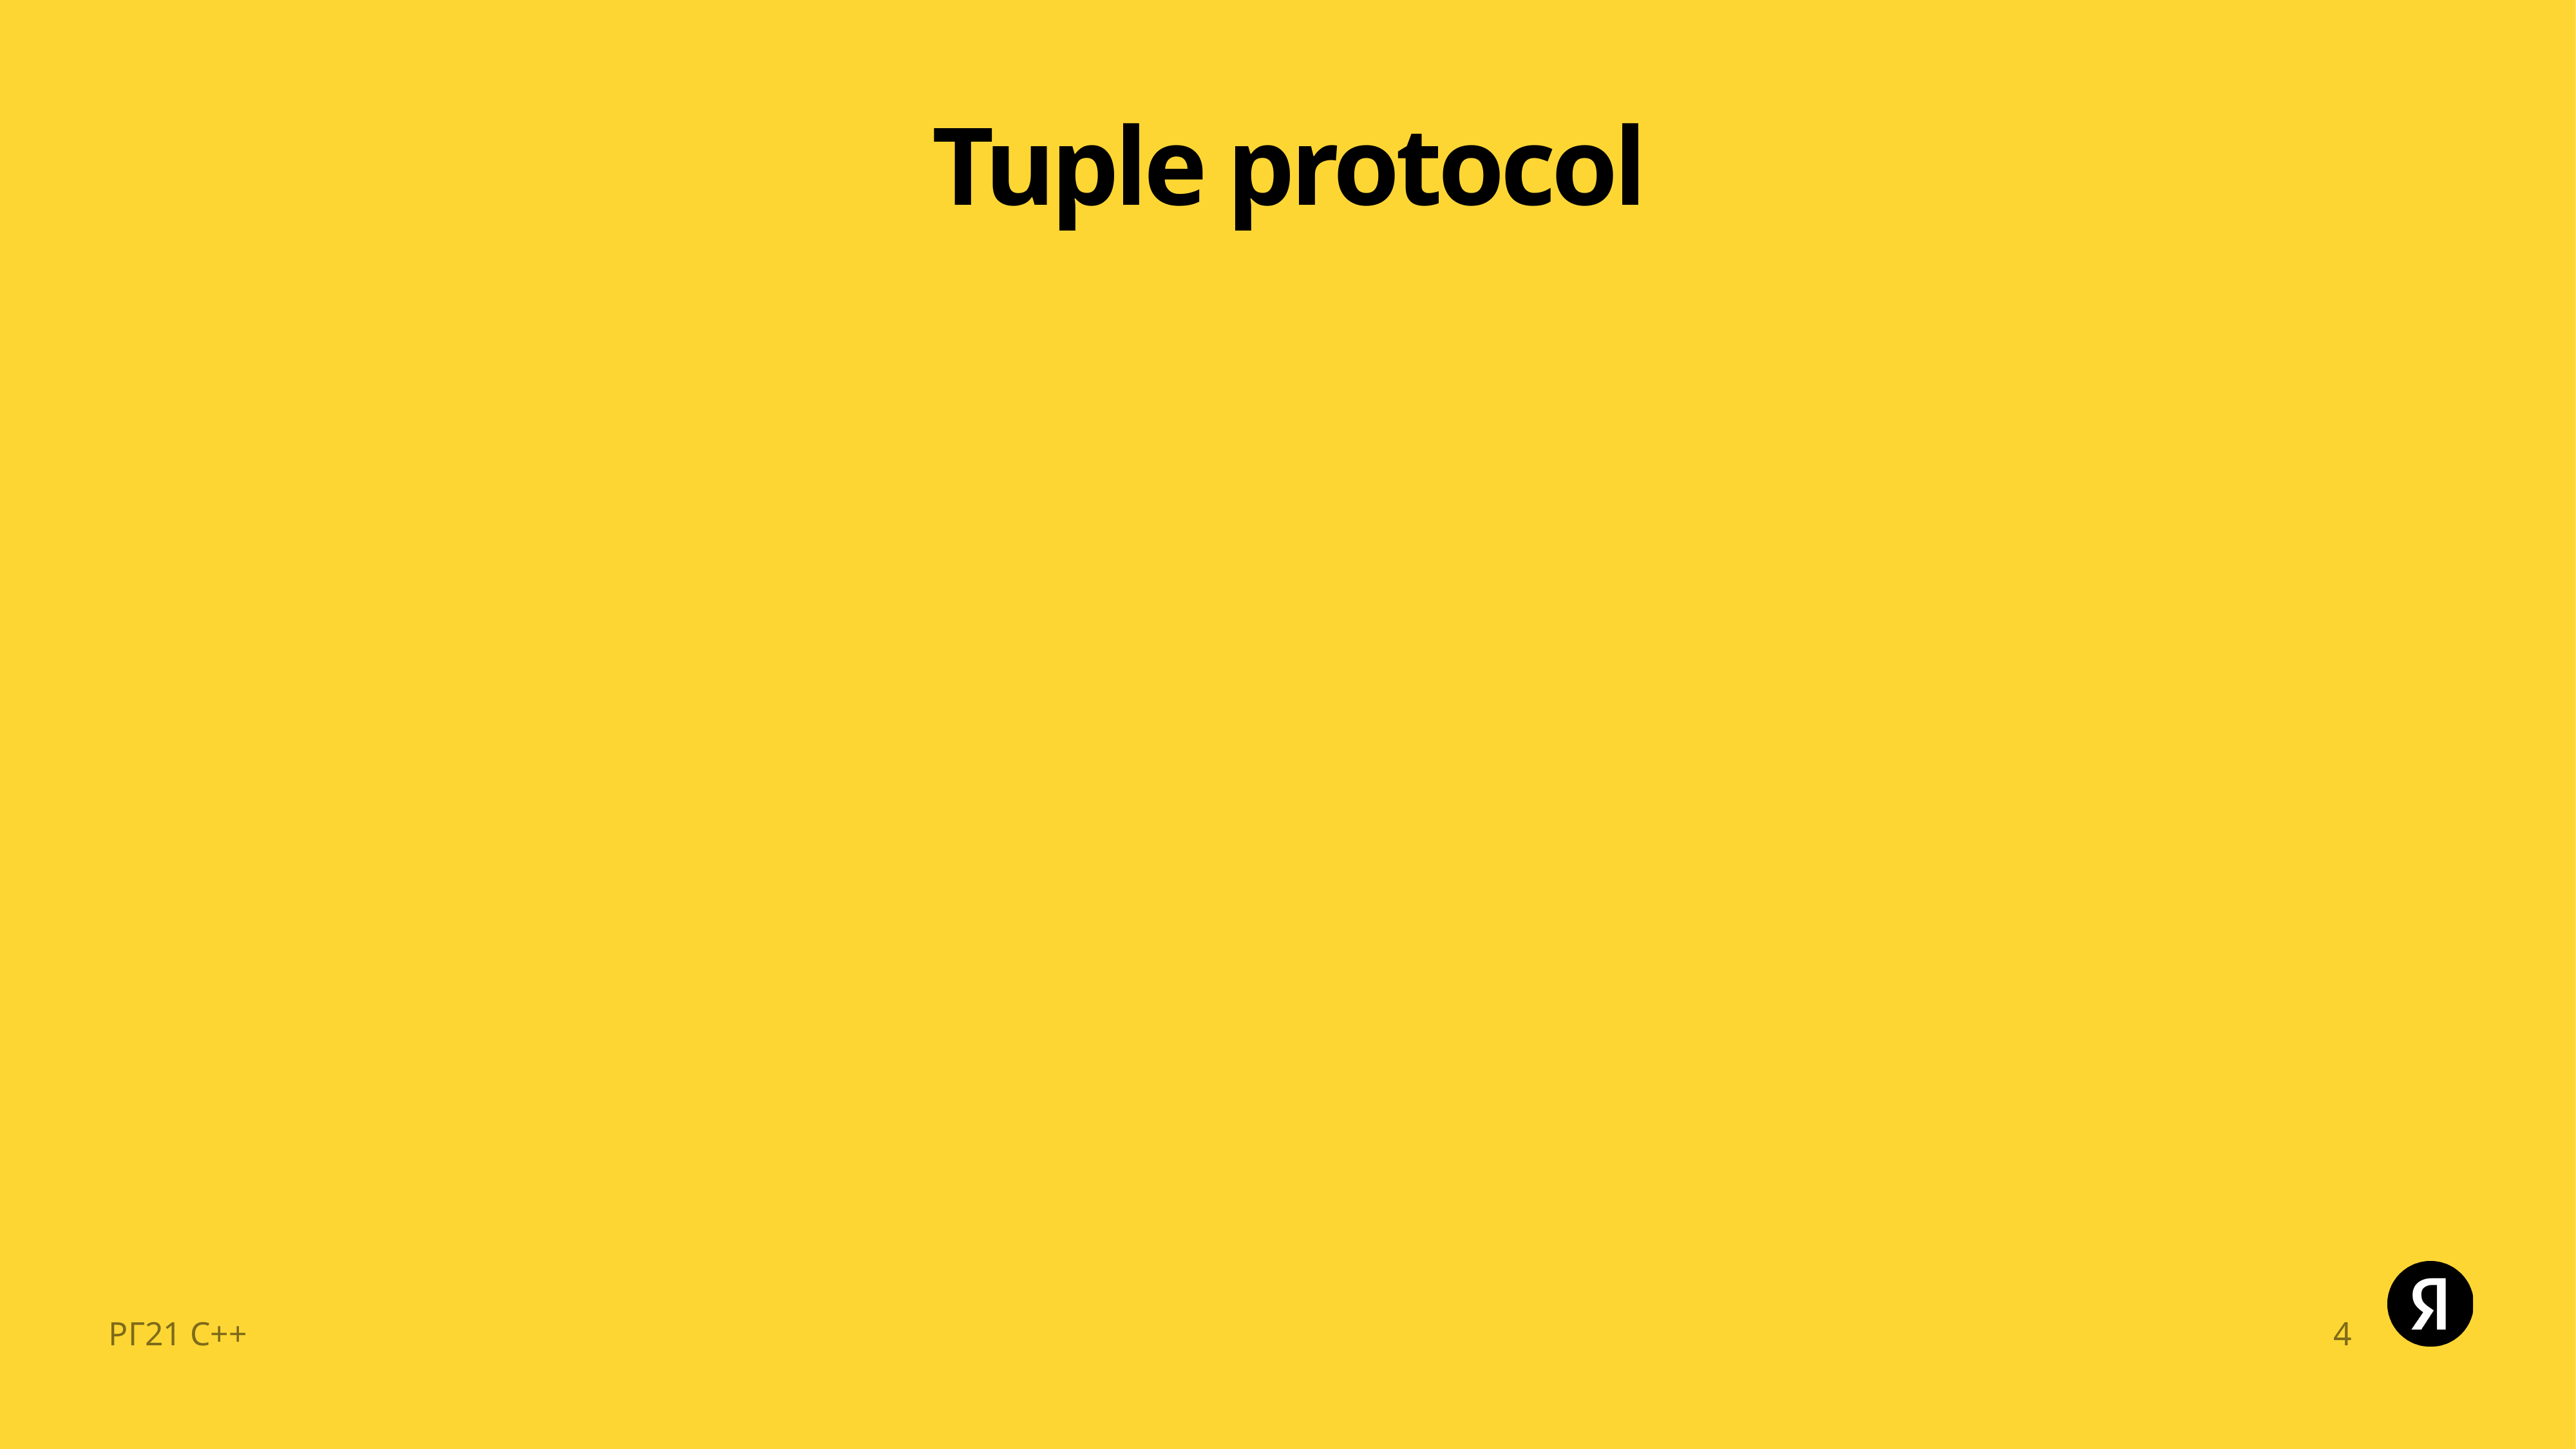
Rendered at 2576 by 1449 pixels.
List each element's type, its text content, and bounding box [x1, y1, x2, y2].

picture [2387, 1261, 2474, 1347]
title Tuple protocol [106, 101, 2473, 228]
